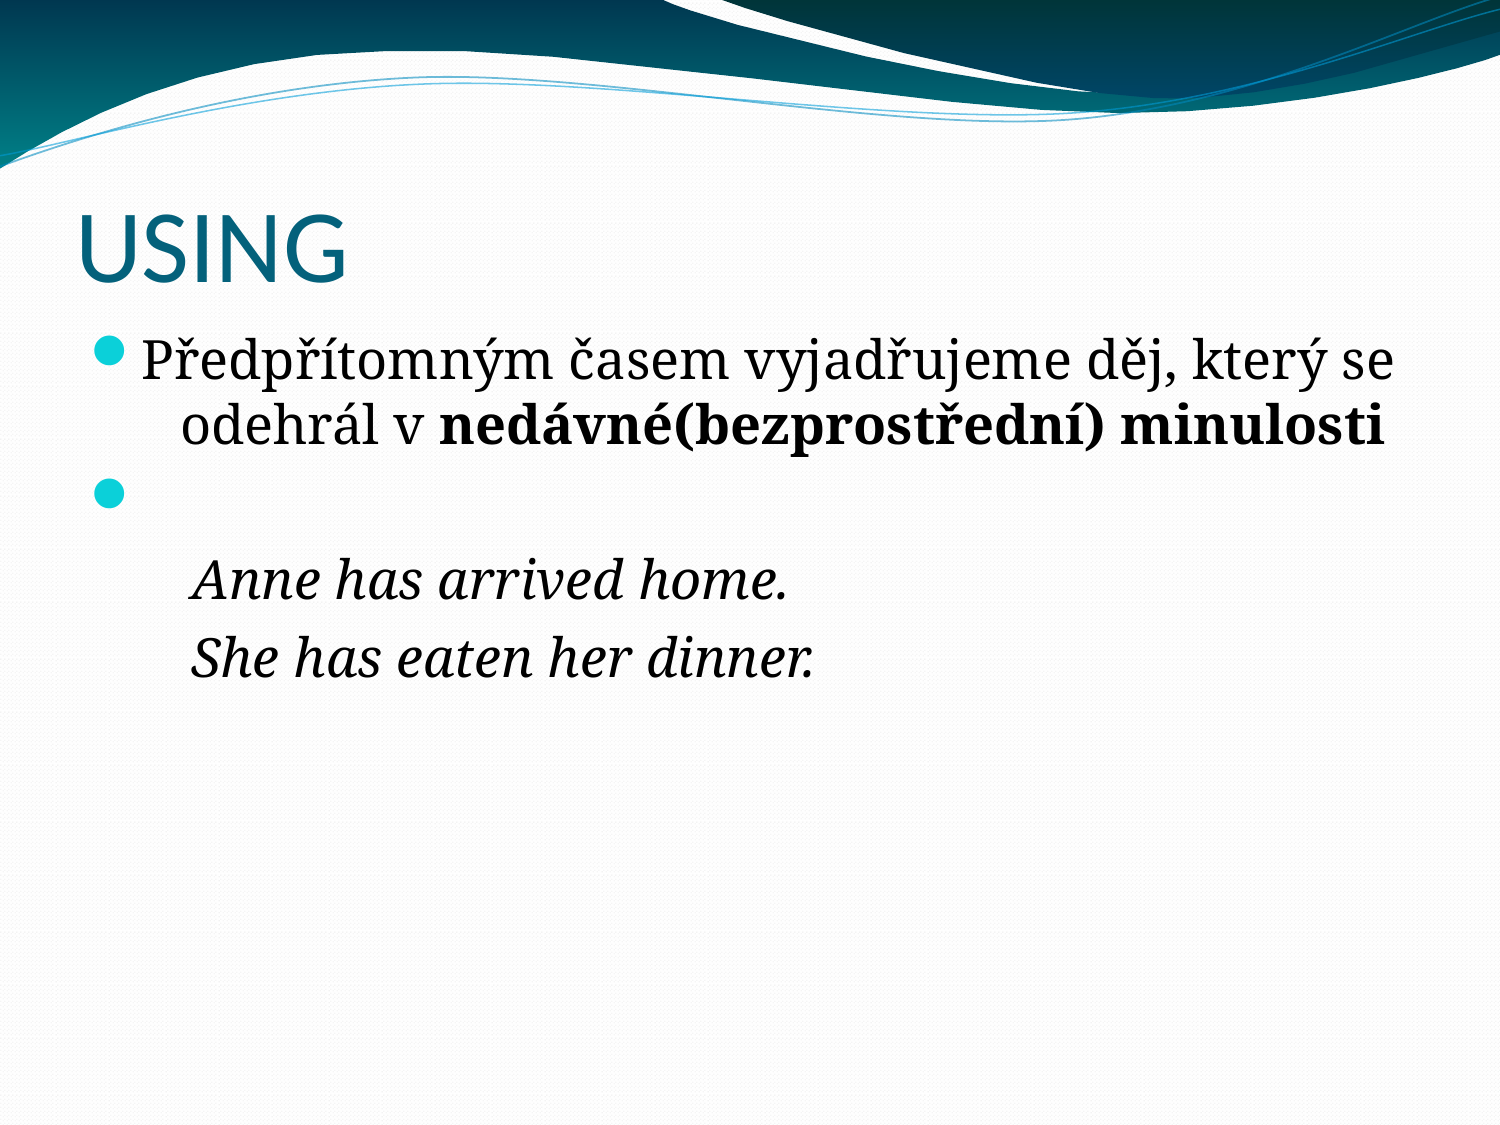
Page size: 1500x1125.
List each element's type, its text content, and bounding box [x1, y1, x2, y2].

list Předpřítomným časem vyjadřujeme děj, který se odehrál v nedávné(bezprostřední) minulosti Anne has arrived home. She has eaten her dinner. [75, 317, 1426, 1038]
title USING [75, 115, 1426, 304]
